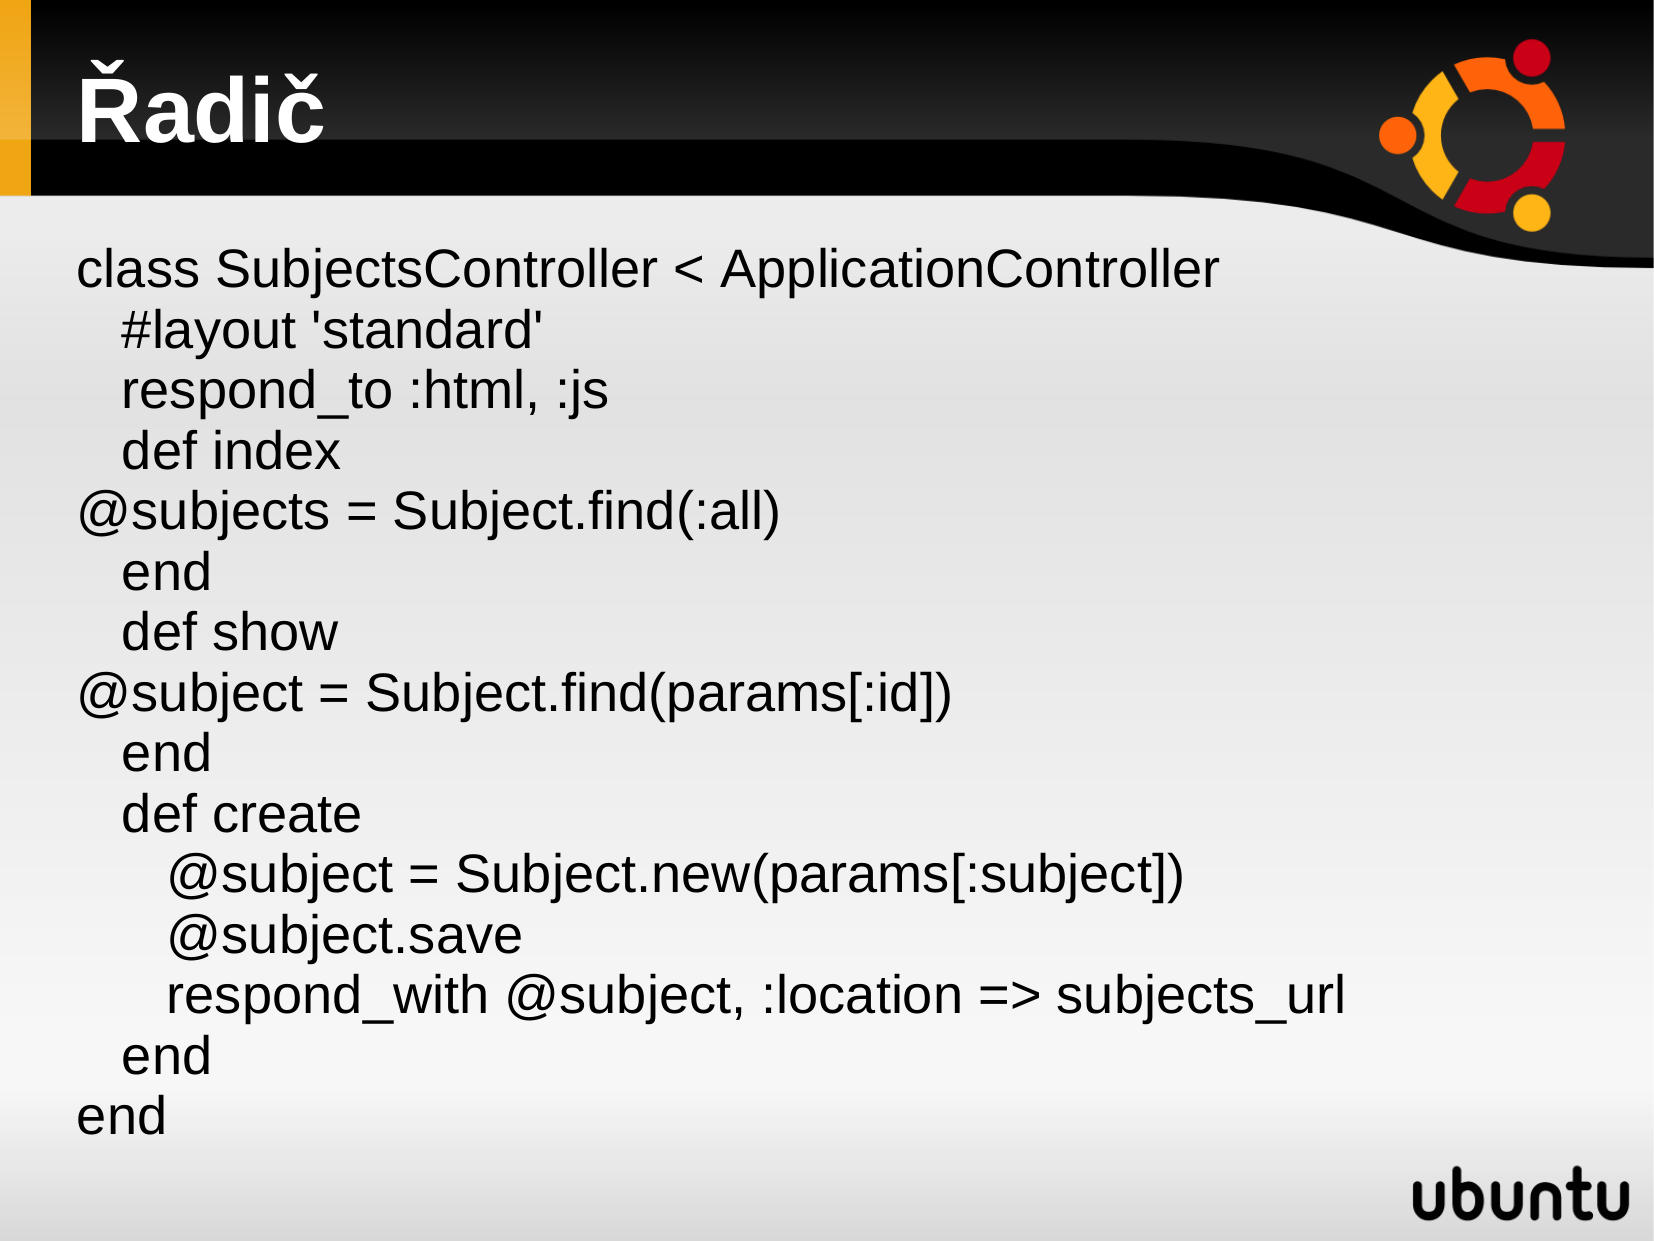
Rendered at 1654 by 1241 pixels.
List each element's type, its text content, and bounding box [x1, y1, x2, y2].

title Řadič [76, 14, 1565, 207]
picture [0, 0, 1654, 1241]
list class SubjectsController < ApplicationController #layout 'standard' respond_to :html, :js def index @subjects = Subject.find(:all) end def show @subject = Subject.find(params[:id]) end def create @subject = Subject.new(params[:subject]) @subject.save respond_with @subject, :location => subjects_url end end [76, 238, 1565, 1147]
